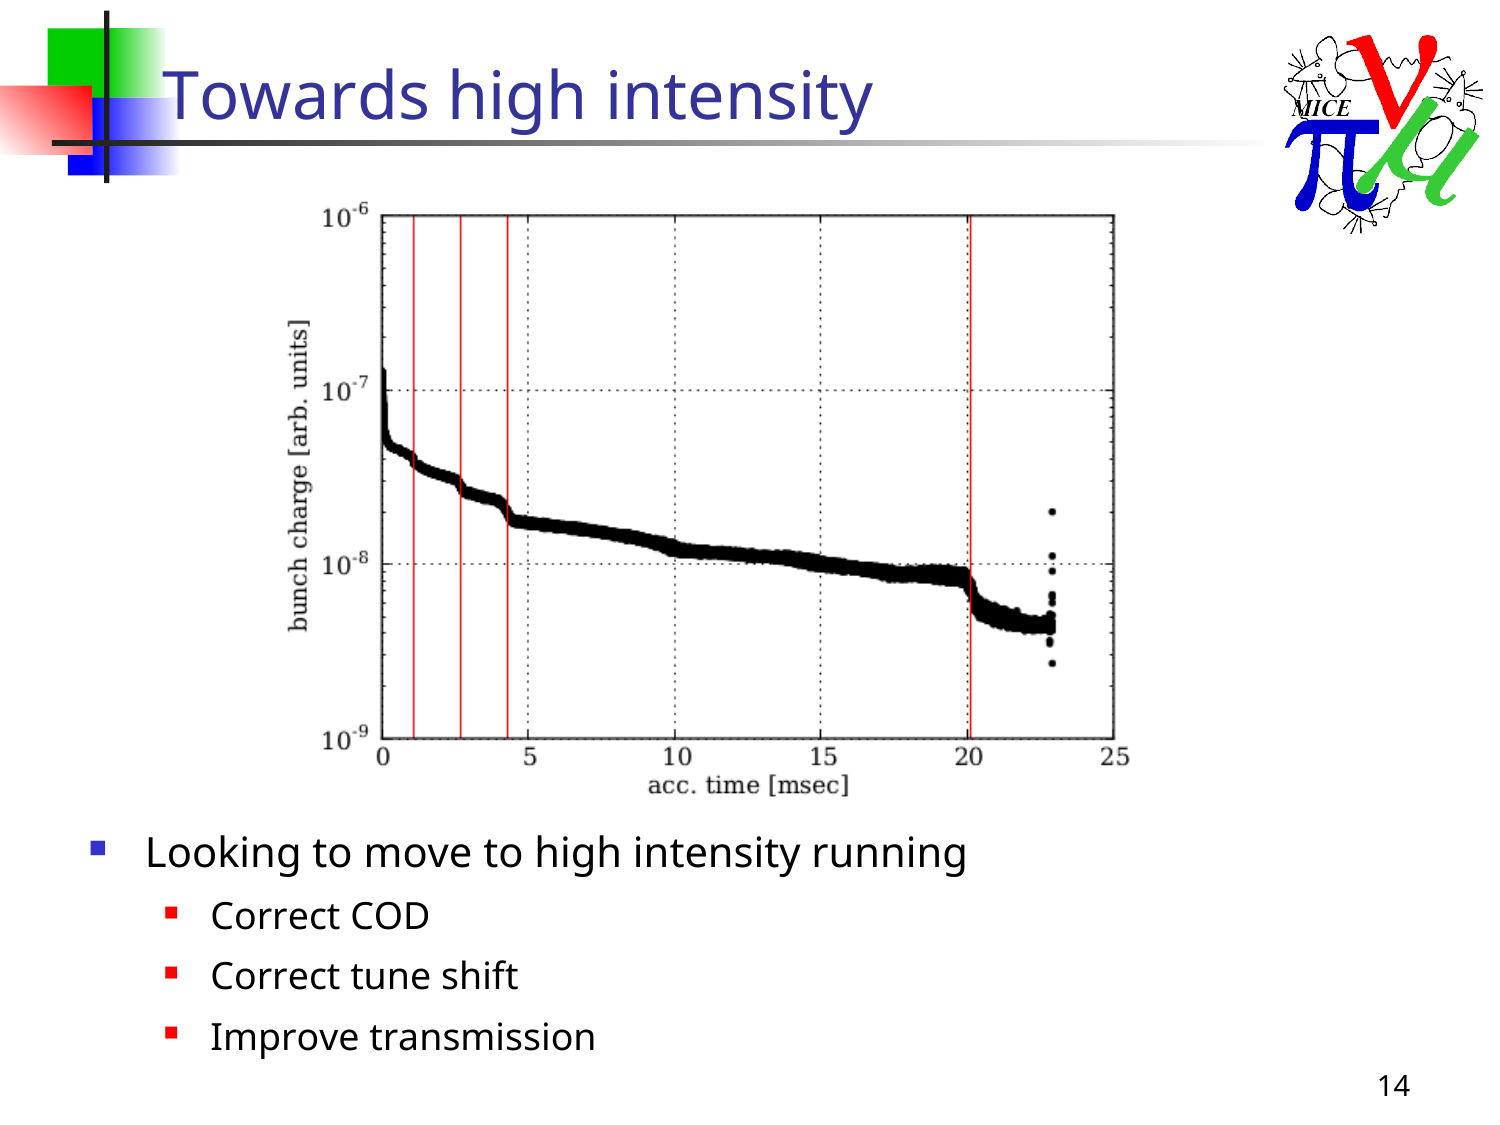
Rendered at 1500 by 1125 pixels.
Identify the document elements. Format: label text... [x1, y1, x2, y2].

picture [249, 177, 1211, 817]
title Towards high intensity [162, 0, 1441, 188]
picture [1264, 5, 1500, 251]
list Looking to move to high intensity running Correct COD Correct tune shift Improve transmission [88, 823, 1182, 1033]
